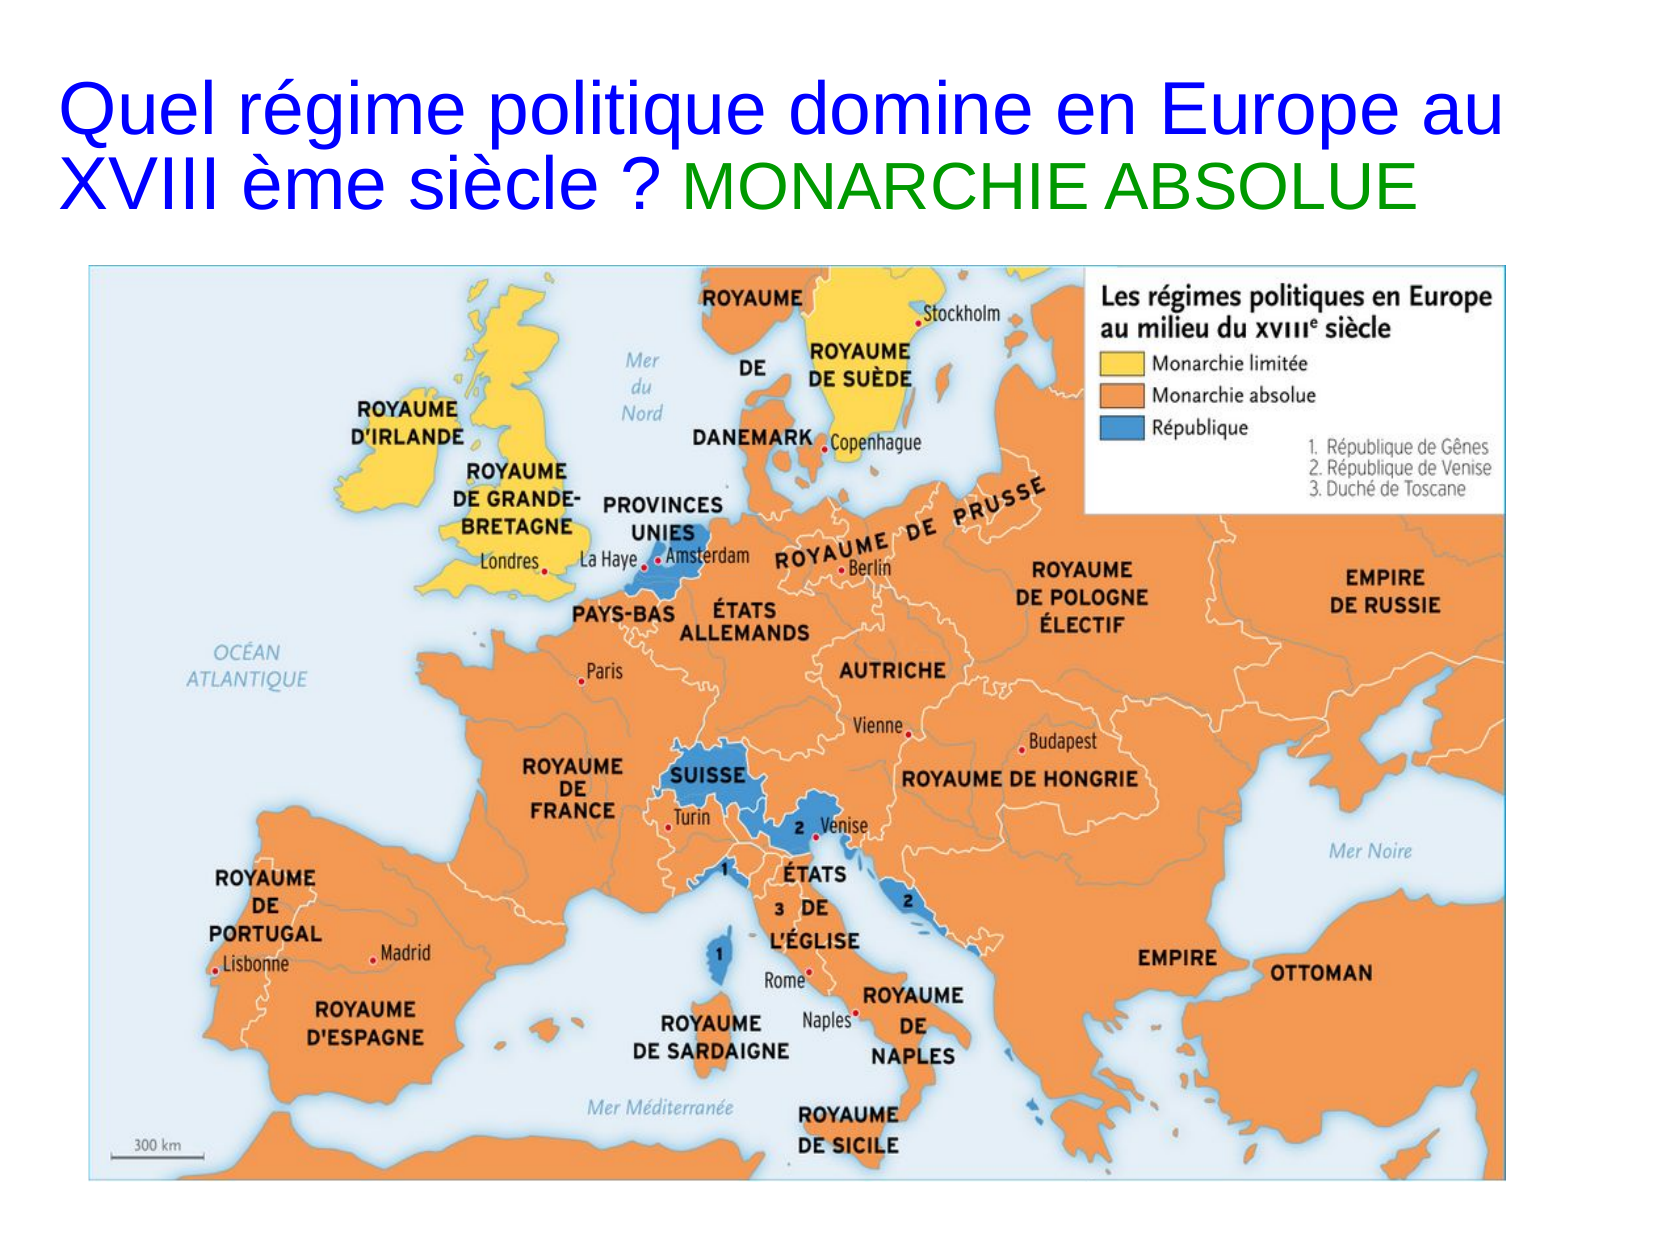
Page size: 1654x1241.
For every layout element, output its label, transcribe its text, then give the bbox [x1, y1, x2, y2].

picture [88, 270, 1506, 1182]
title Quel régime politique domine en Europe au XVIII ème siècle ? MONARCHIE ABSOLUE [59, 29, 1536, 270]
